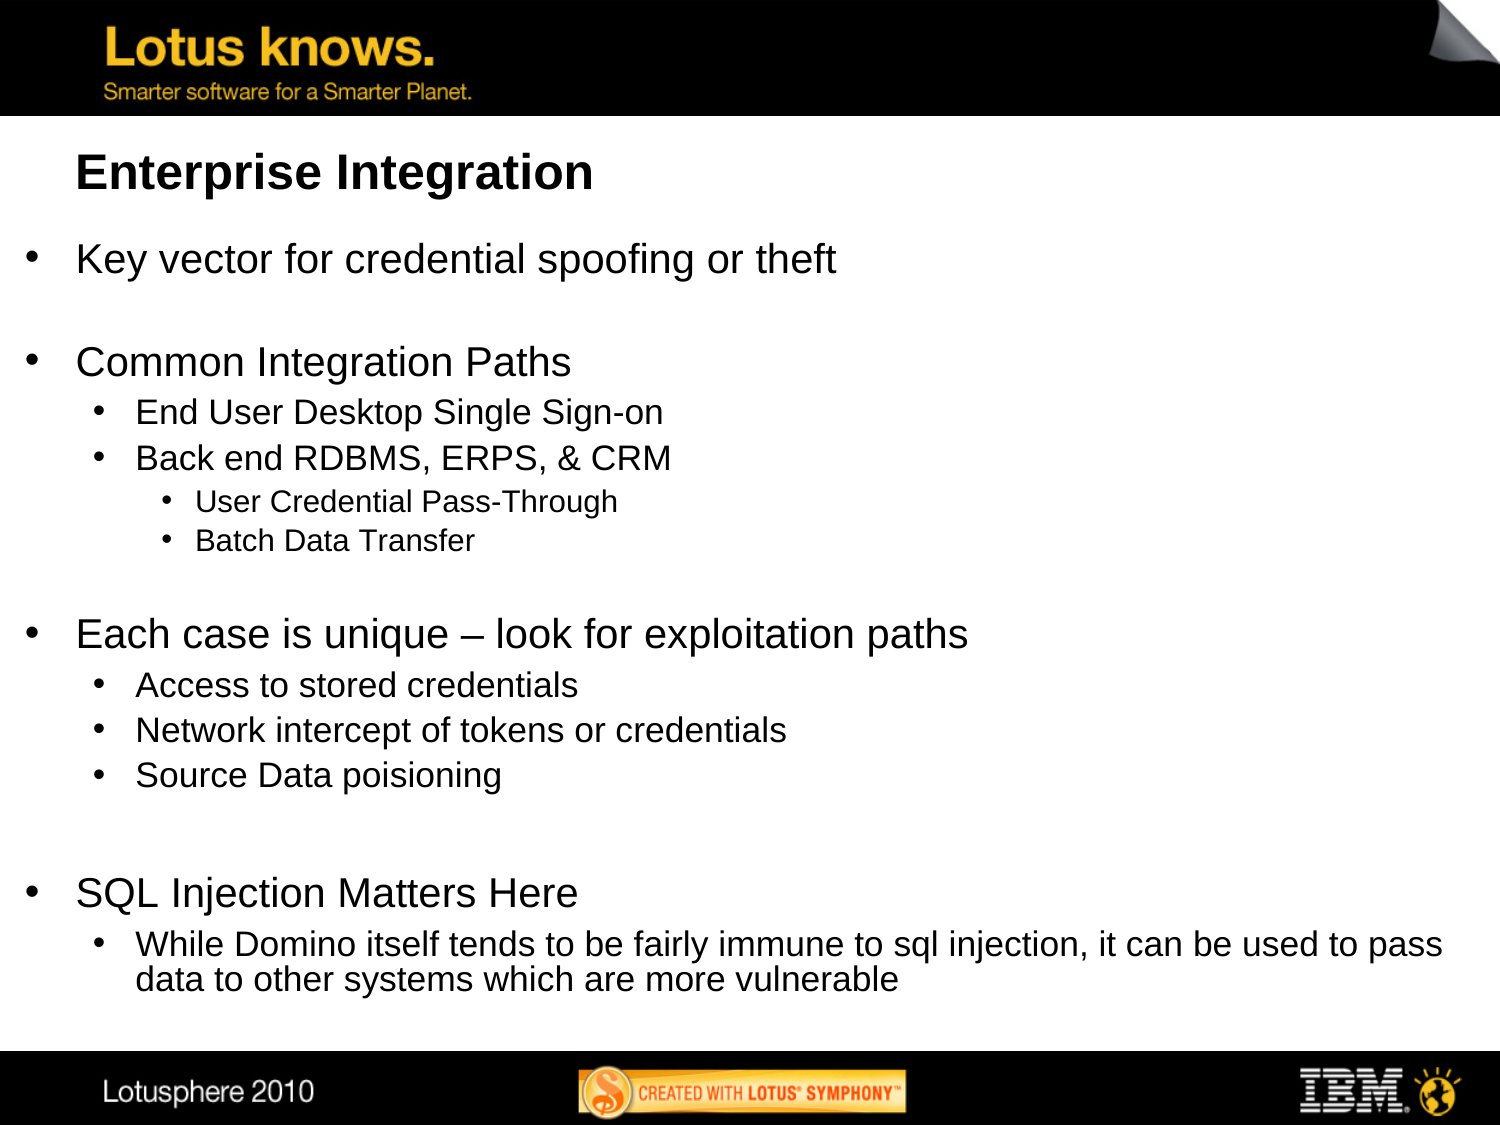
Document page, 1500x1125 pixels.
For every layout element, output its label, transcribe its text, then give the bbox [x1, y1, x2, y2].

list Key vector for credential spoofing or theft Common Integration Paths End User Desktop Single Sign-on Back end RDBMS, ERPS, & CRM User Credential Pass-Through Batch Data Transfer Each case is unique – look for exploitation paths Access to stored credentials Network intercept of tokens or credentials Source Data poisioning SQL Injection Matters Here While Domino itself tends to be fairly immune to sql injection, it can be used to pass data to other systems which are more vulnerable [24, 237, 1476, 1026]
picture [0, 1053, 1500, 1125]
picture [0, 0, 1500, 114]
title Enterprise Integration [74, 137, 1475, 200]
